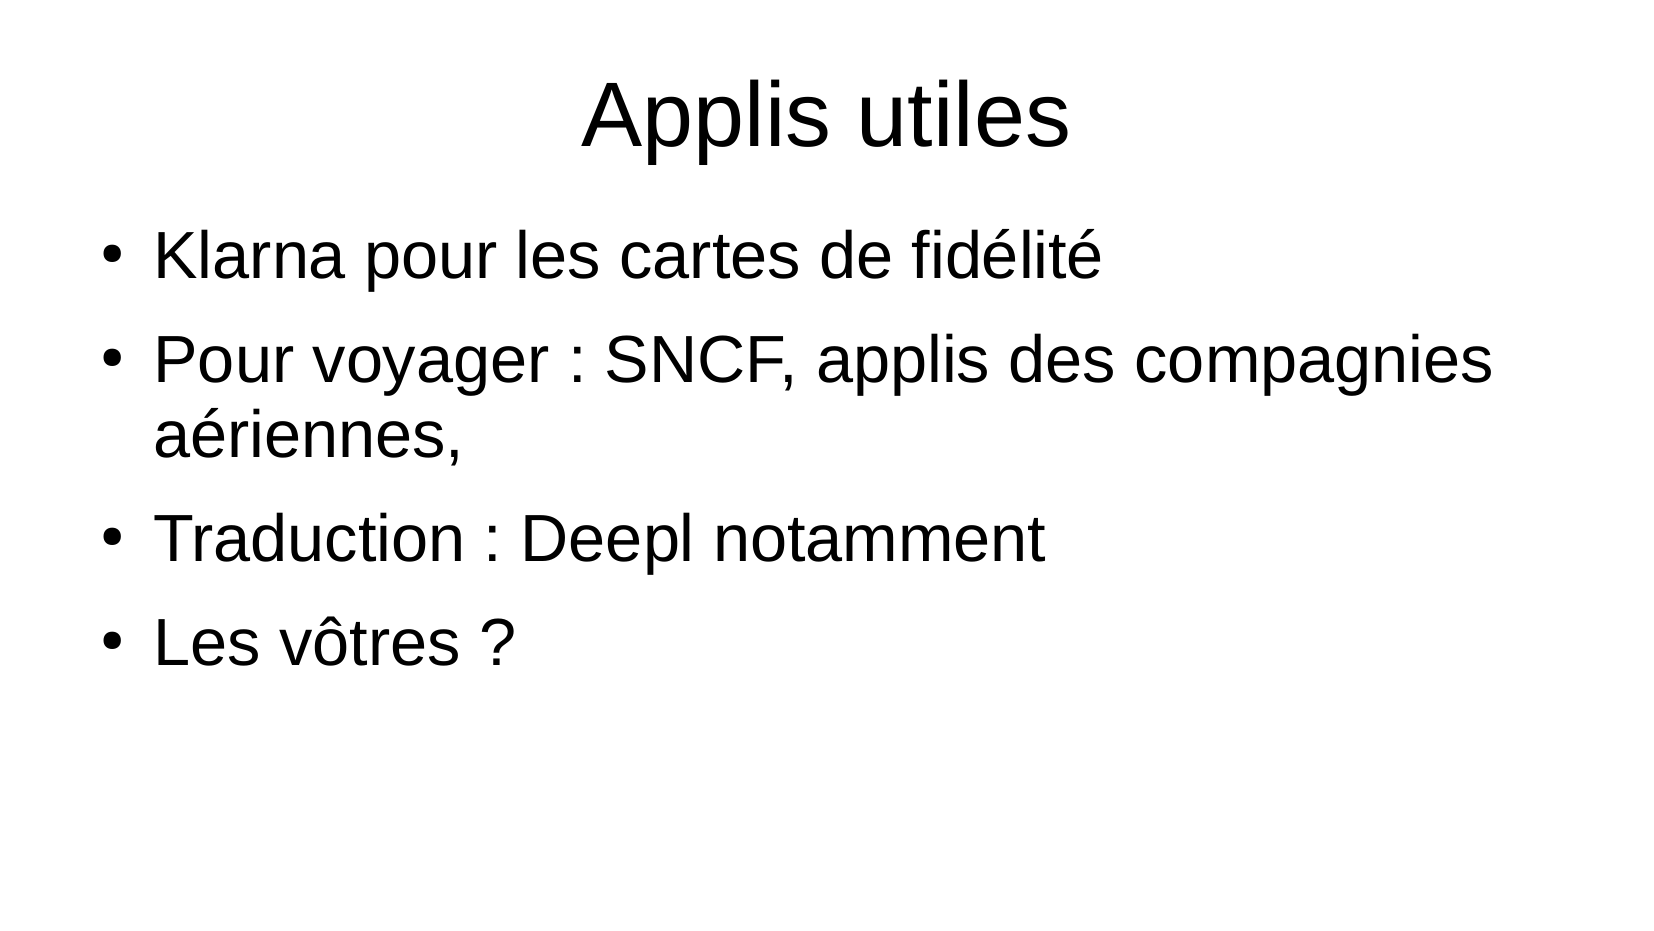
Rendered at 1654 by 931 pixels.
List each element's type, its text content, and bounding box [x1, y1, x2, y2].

list Klarna pour les cartes de fidélité Pour voyager : SNCF, applis des compagnies aériennes, Traduction : Deepl notamment Les vôtres ? [82, 217, 1571, 758]
title Applis utiles [82, 37, 1571, 193]
